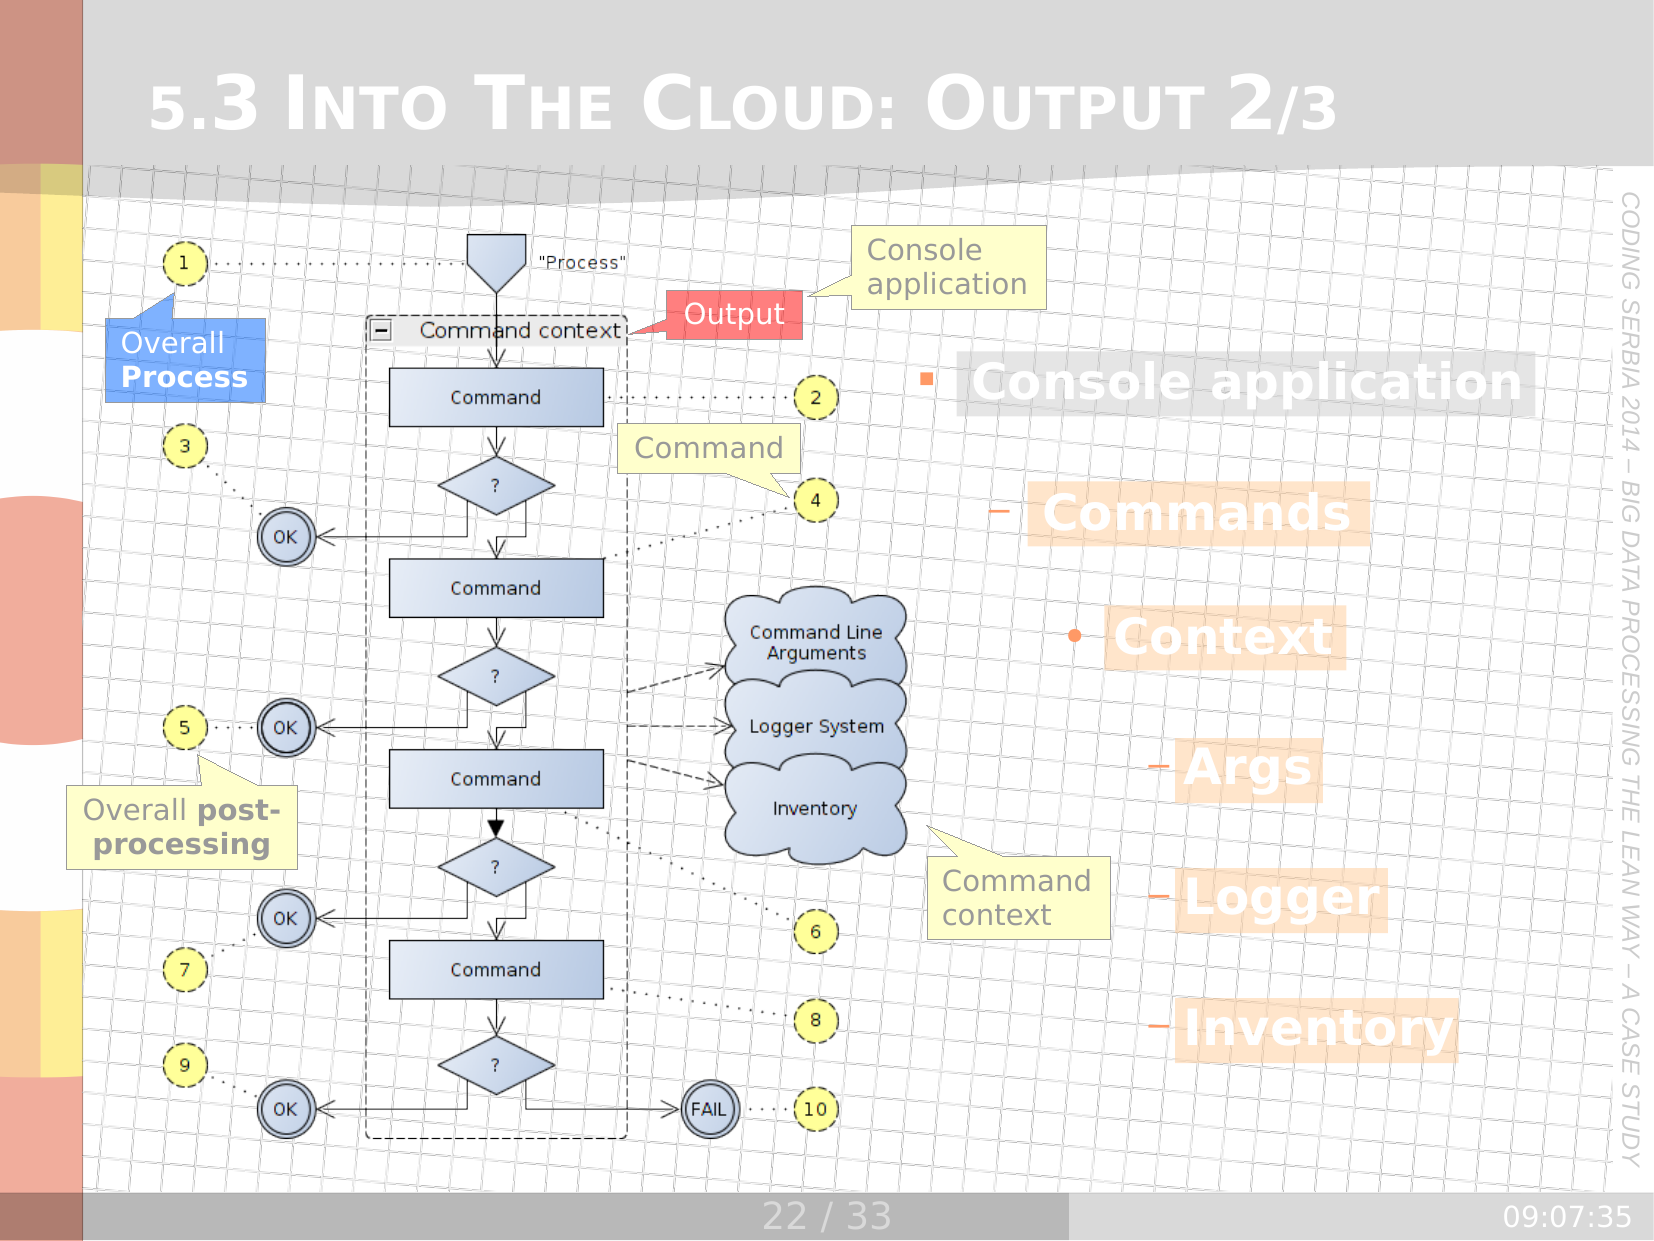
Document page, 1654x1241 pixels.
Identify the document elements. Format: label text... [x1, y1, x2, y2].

text_box Output [628, 290, 803, 340]
text_box Overall post-processing [66, 754, 298, 870]
text_box Command [617, 423, 801, 498]
text_box Overall Process [105, 292, 266, 403]
title 5.3 INTO THE CLOUD: OUTPUT 2/3 [147, 41, 1565, 166]
list Console application Commands Context Args Logger Inventory [900, 295, 1642, 1115]
picture [82, 165, 1613, 1192]
text_box Command context [926, 825, 1111, 940]
text_box [0, 1192, 1069, 1241]
text_box Console application [807, 225, 1047, 310]
